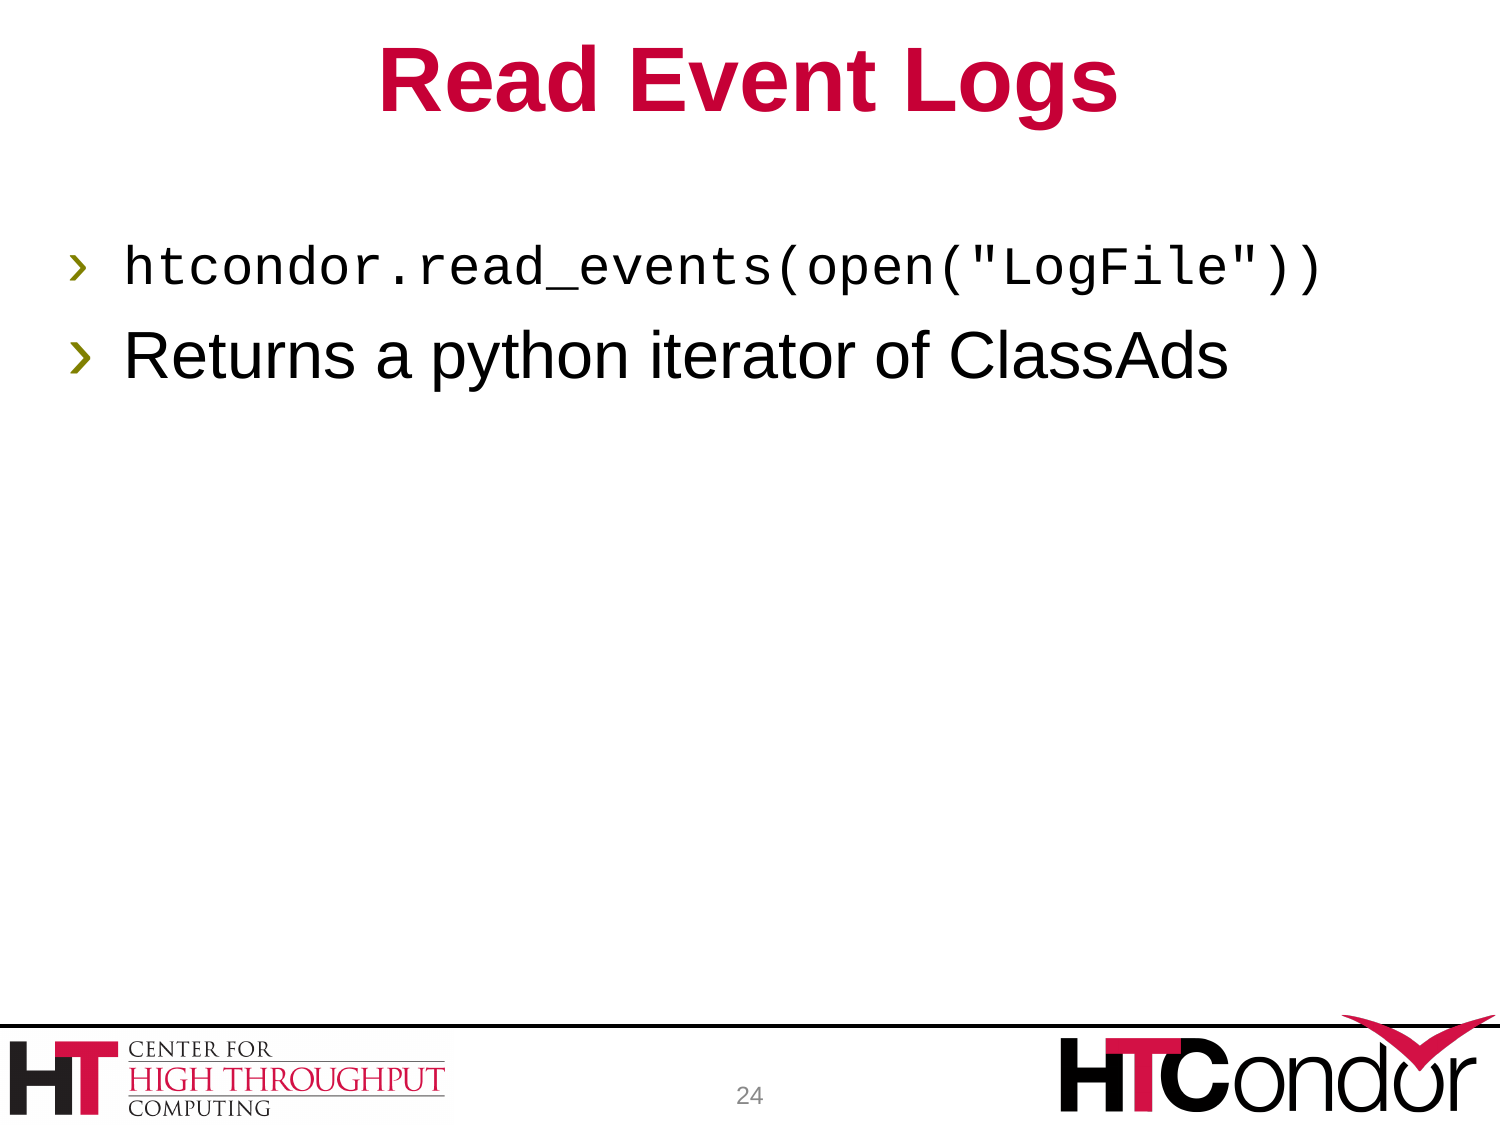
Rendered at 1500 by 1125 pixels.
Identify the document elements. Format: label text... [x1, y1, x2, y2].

title Read Event Logs [0, 0, 1500, 150]
picture [1055, 1014, 1500, 1119]
list htcondor.​read_events(open("LogFile")​) Returns a python iterator of ClassAds [52, 222, 1431, 916]
picture [0, 1029, 454, 1125]
text_box <number> [575, 1065, 926, 1125]
